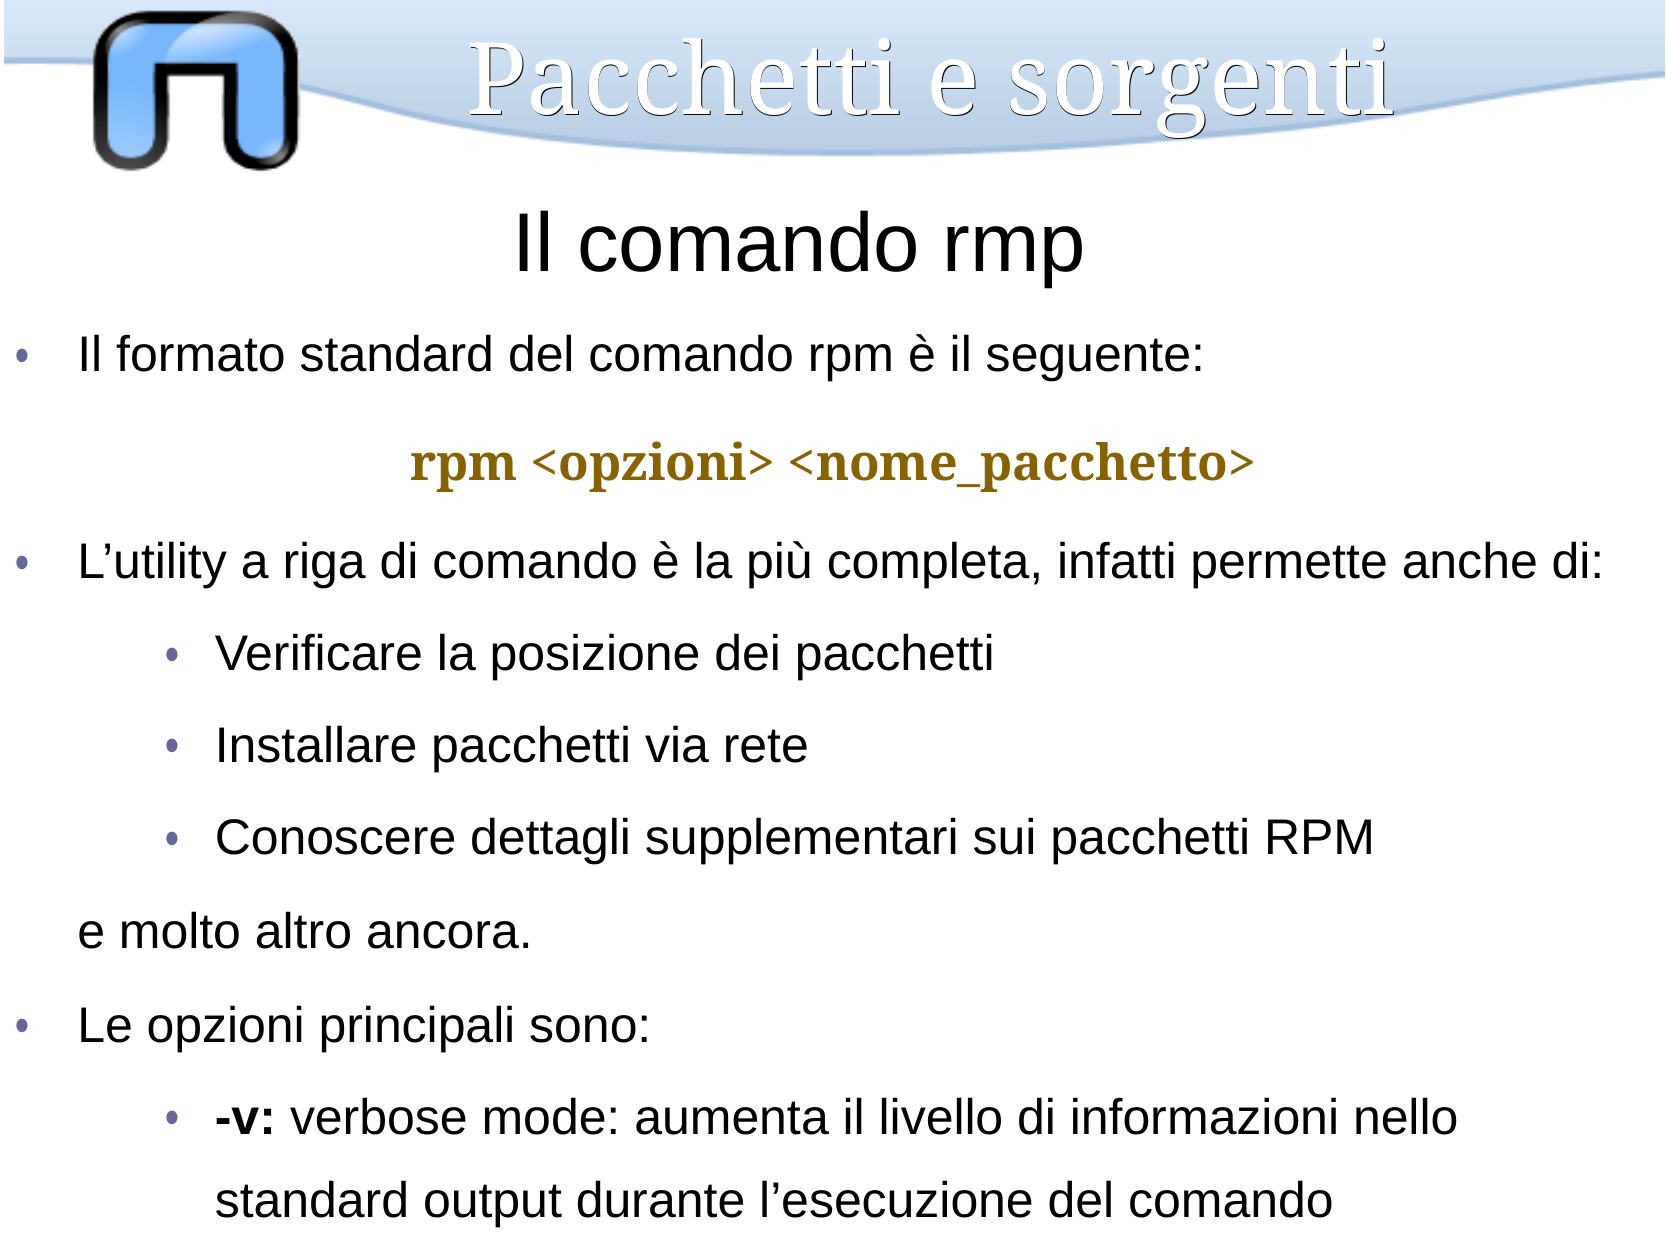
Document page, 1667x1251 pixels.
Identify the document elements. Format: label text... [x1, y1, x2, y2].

picture [0, 0, 1667, 290]
list Il formato standard del comando rpm è il seguente: rpm <opzioni> <nome_pacchetto> L’utility a riga di comando è la più completa, infatti permette anche di: Verificare la posizione dei pacchetti Installare pacchetti via rete Conoscere dettagli supplementari sui pacchetti RPM e molto altro ancora. Le opzioni principali sono: -v: verbose mode: aumenta il livello di informazioni nello standard output durante l’esecuzione del comando [0, 290, 1667, 1251]
title Il comando rmp [497, 167, 1282, 290]
text_box Pacchetti e sorgenti [373, 0, 1497, 159]
